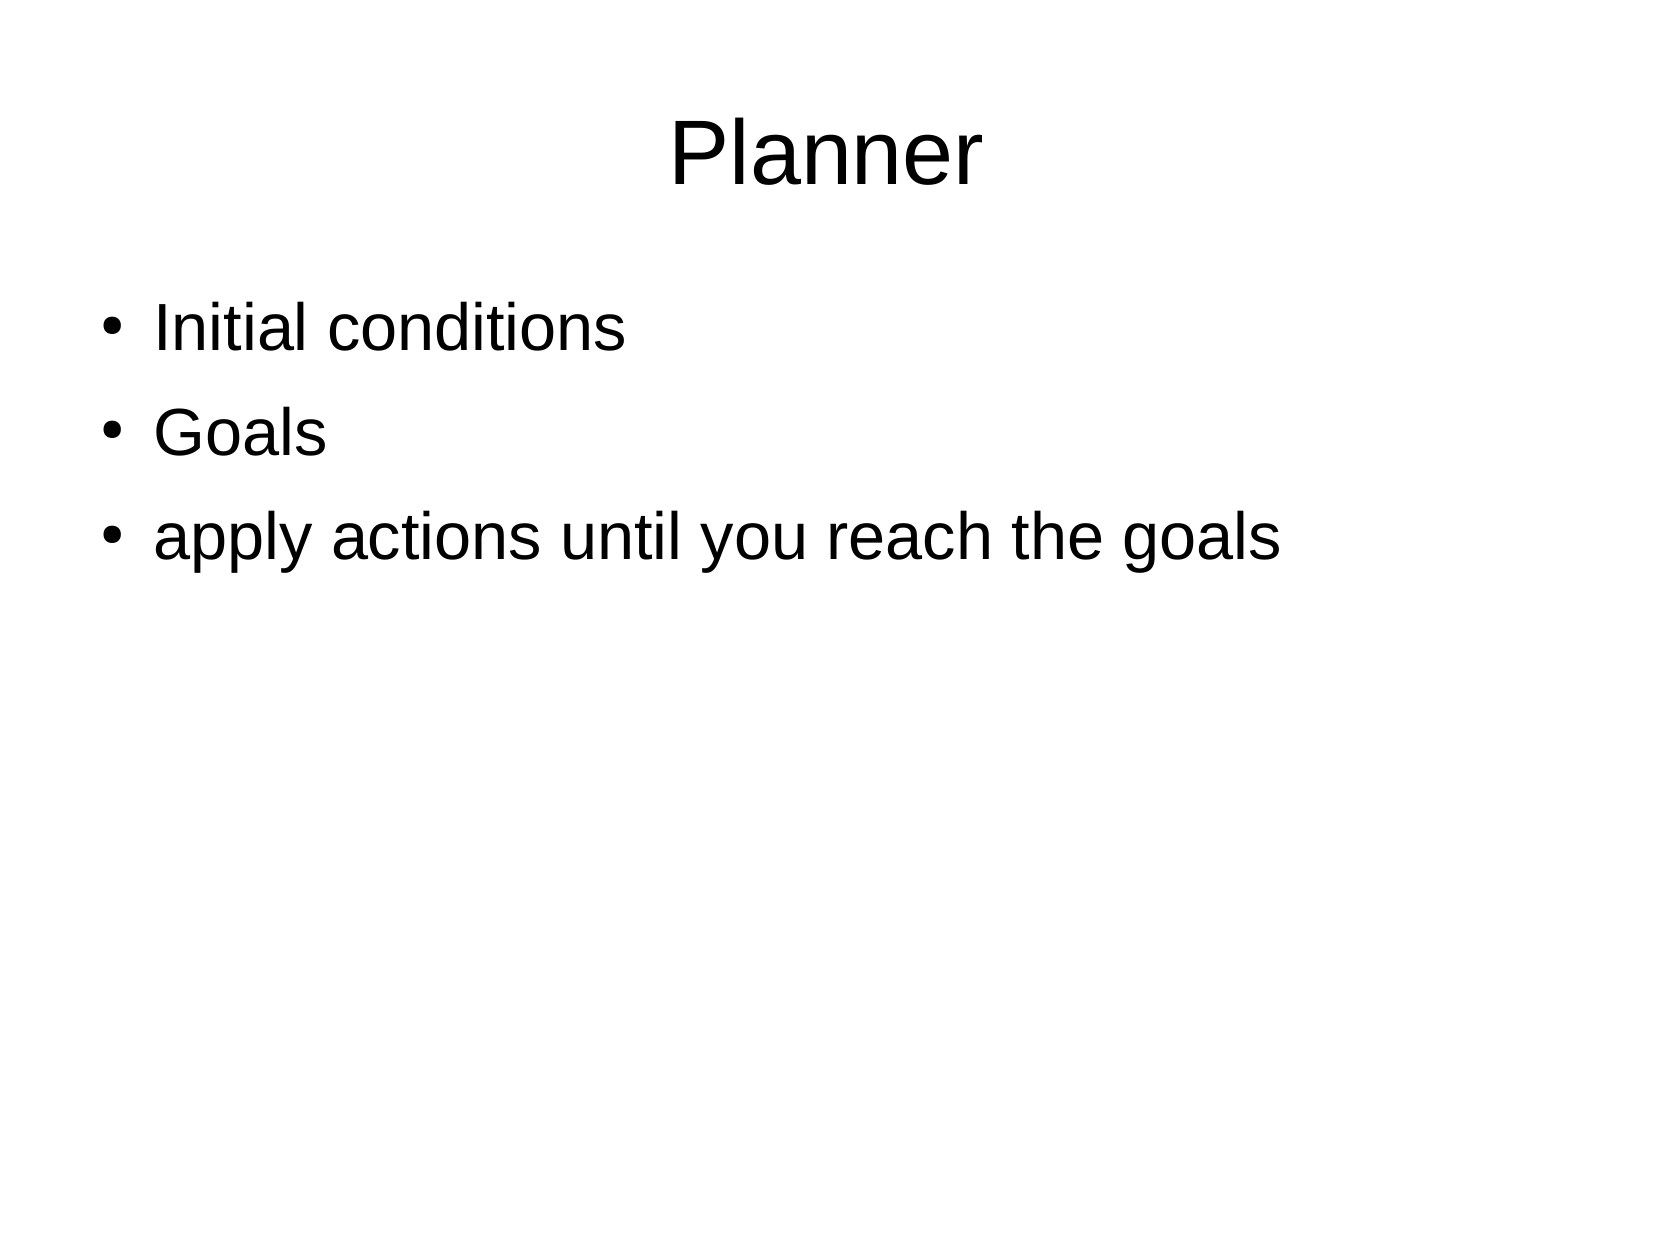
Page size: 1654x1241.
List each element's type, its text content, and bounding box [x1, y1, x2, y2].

list Initial conditions Goals apply actions until you reach the goals [82, 290, 1571, 1010]
title Planner [82, 49, 1571, 257]
